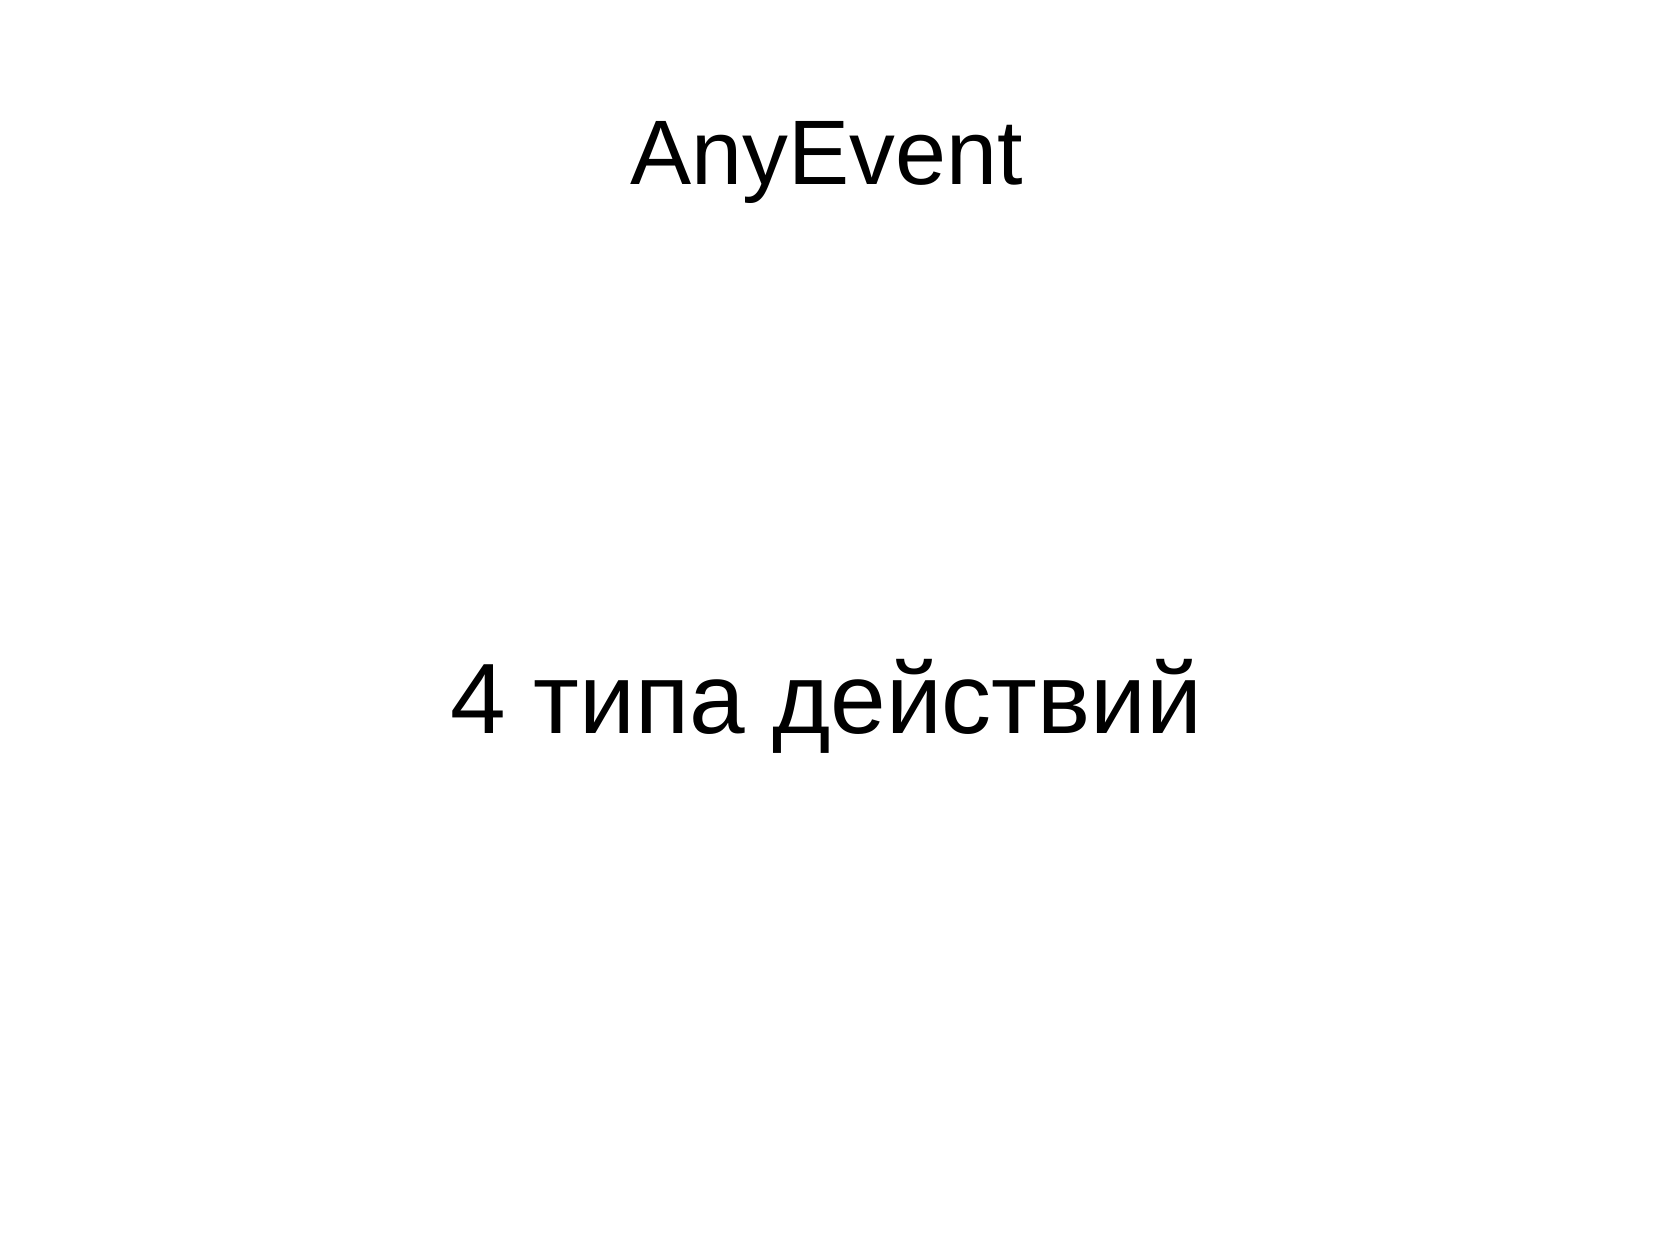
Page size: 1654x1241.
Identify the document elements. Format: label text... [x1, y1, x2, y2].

subtitle 4 типа действий [82, 297, 1571, 1102]
title AnyEvent [82, 56, 1571, 250]
